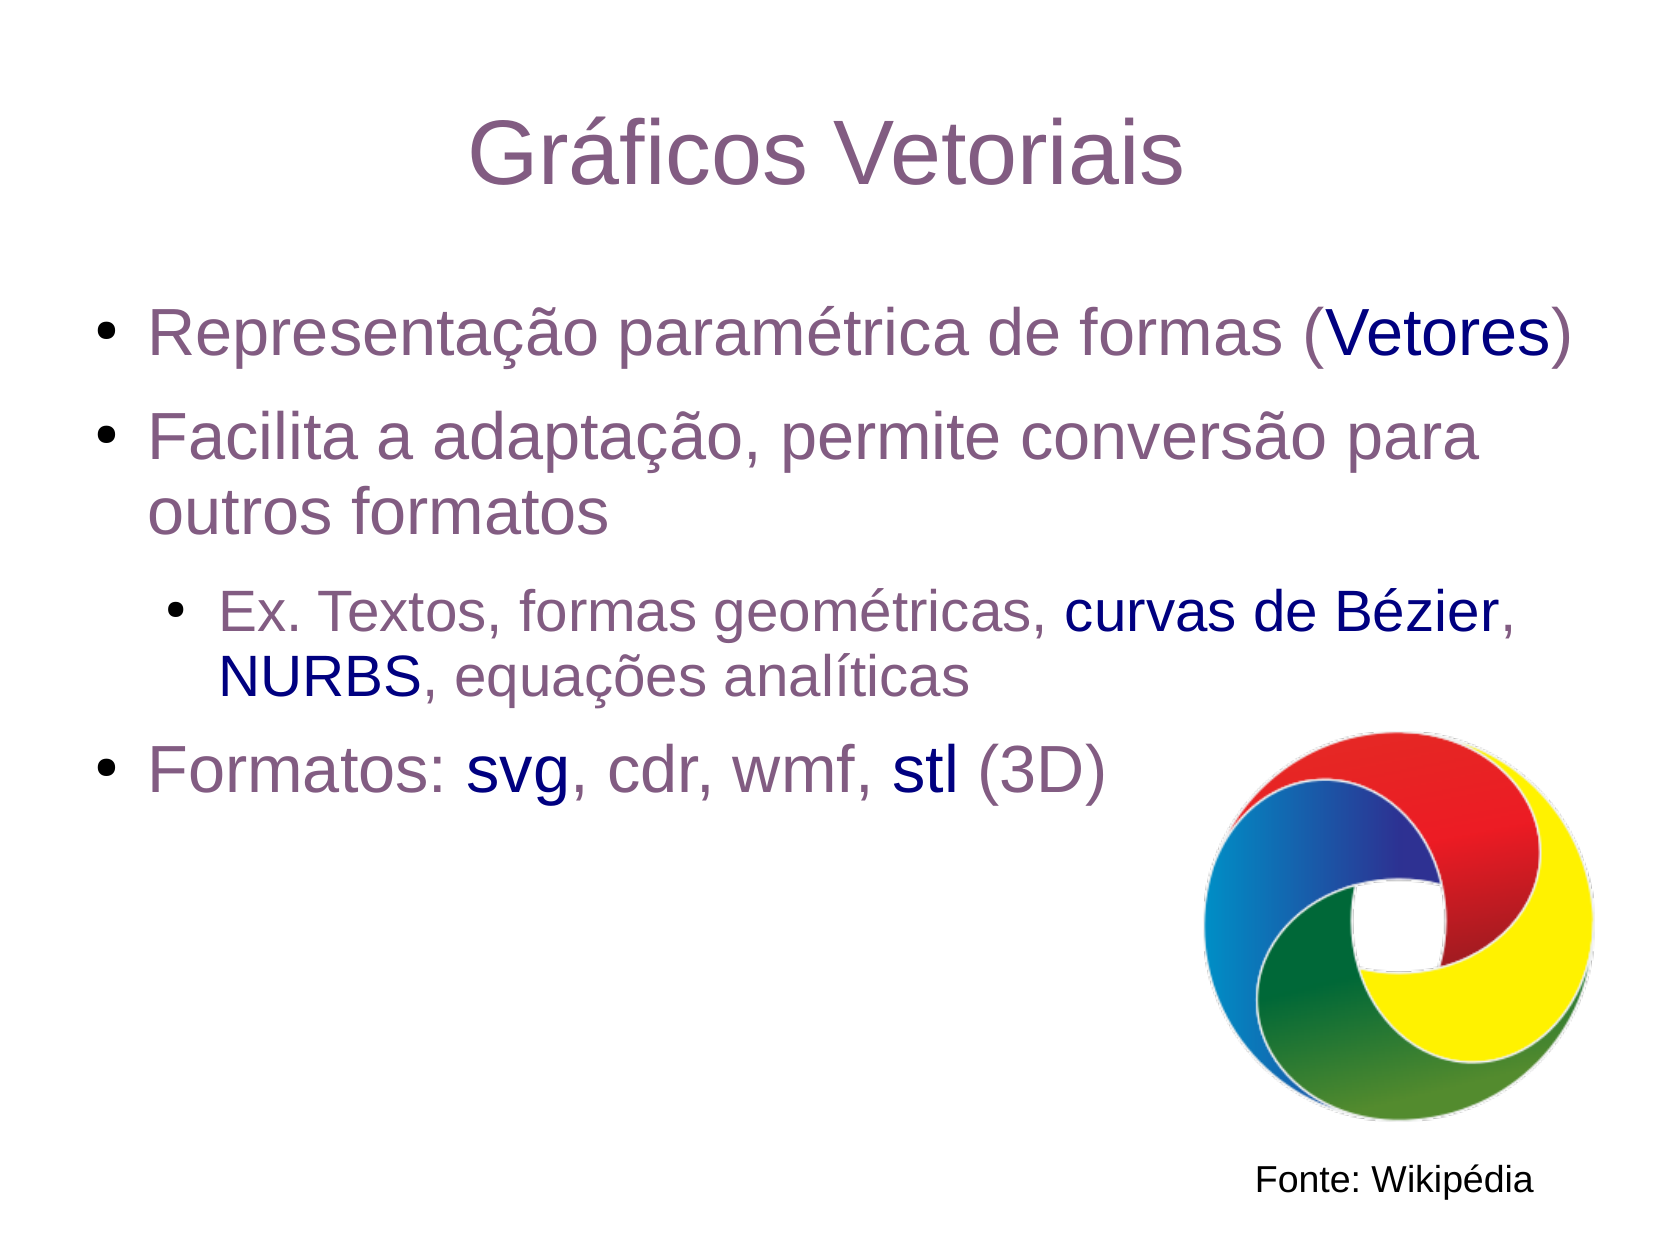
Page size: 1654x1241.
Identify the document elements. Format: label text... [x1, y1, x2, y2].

list Representação paramétrica de formas (Vetores) Facilita a adaptação, permite conversão para outros formatos Ex. Textos, formas geométricas, curvas de Bézier, NURBS, equações analíticas Formatos: svg, cdr, wmf, stl (3D) [76, 295, 1595, 1114]
picture [1203, 731, 1595, 1123]
text_box Fonte: Wikipédia [1240, 1151, 1549, 1209]
title Gráficos Vetoriais [82, 49, 1571, 257]
